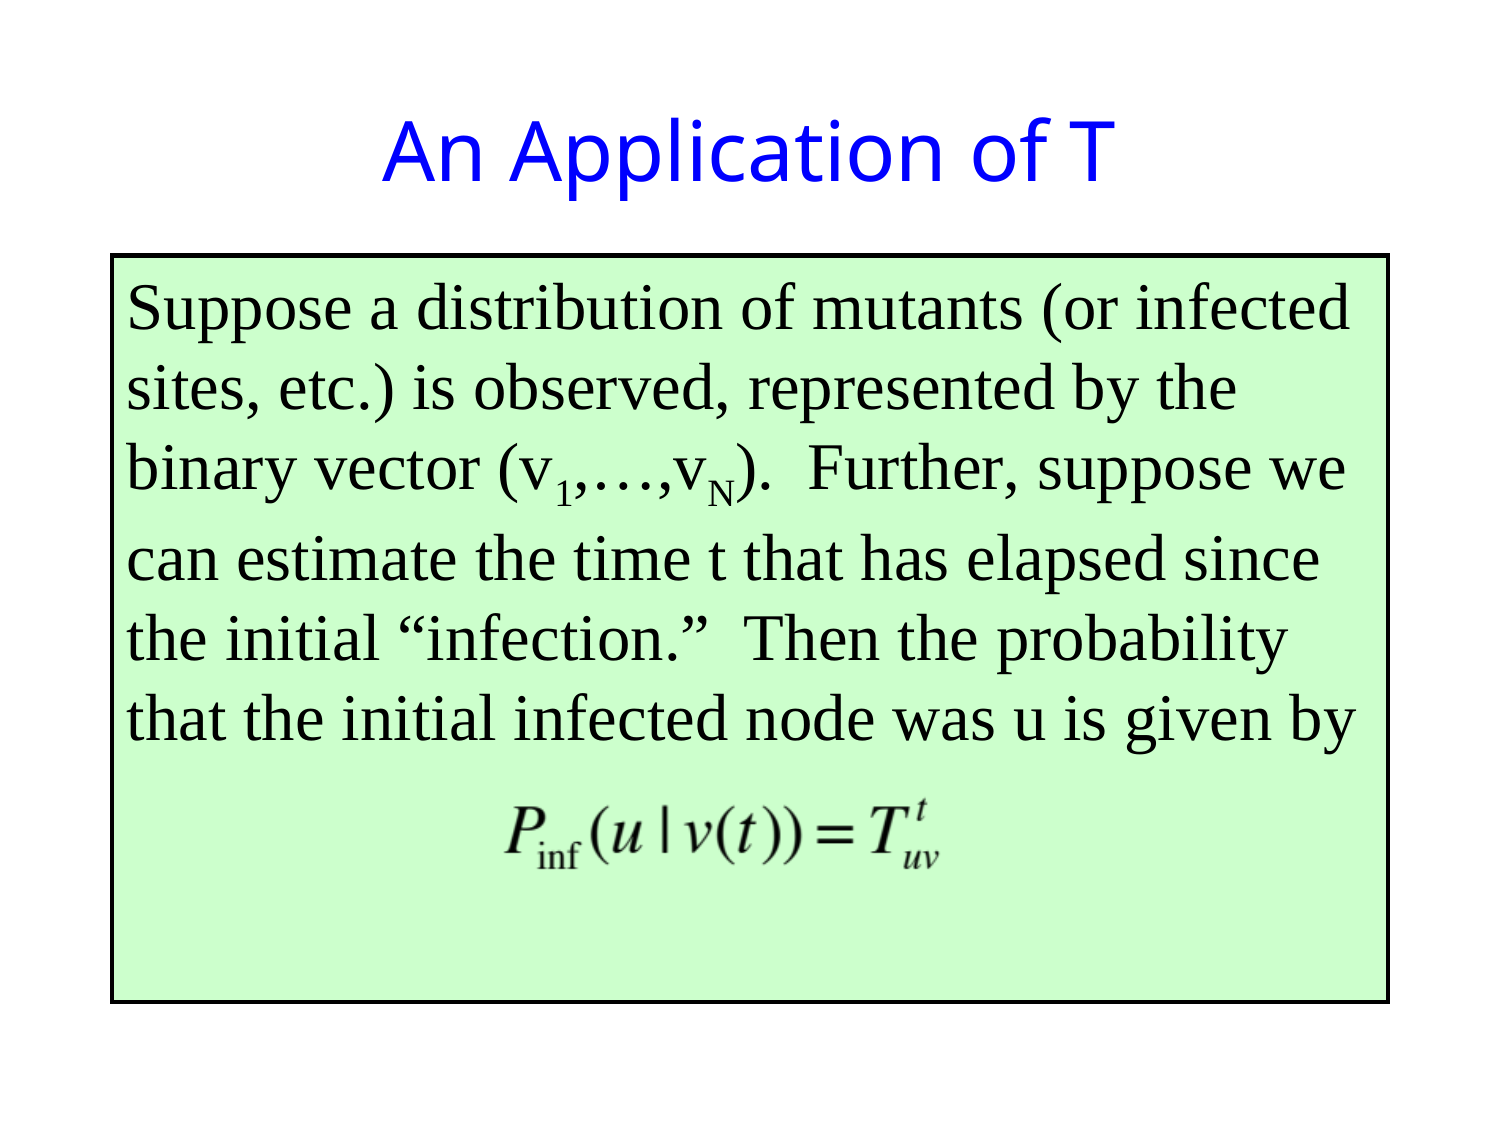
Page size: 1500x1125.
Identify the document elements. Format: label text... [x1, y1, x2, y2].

text_box Suppose a distribution of mutants (or infected sites, etc.) is observed, represented by the binary vector (v1,…,vN). Further, suppose we can estimate the time t that has elapsed since the initial “infection.” Then the probability that the initial infected node was u is given by [112, 255, 1389, 1002]
chart [501, 786, 942, 873]
title An Application of T [112, 54, 1388, 243]
